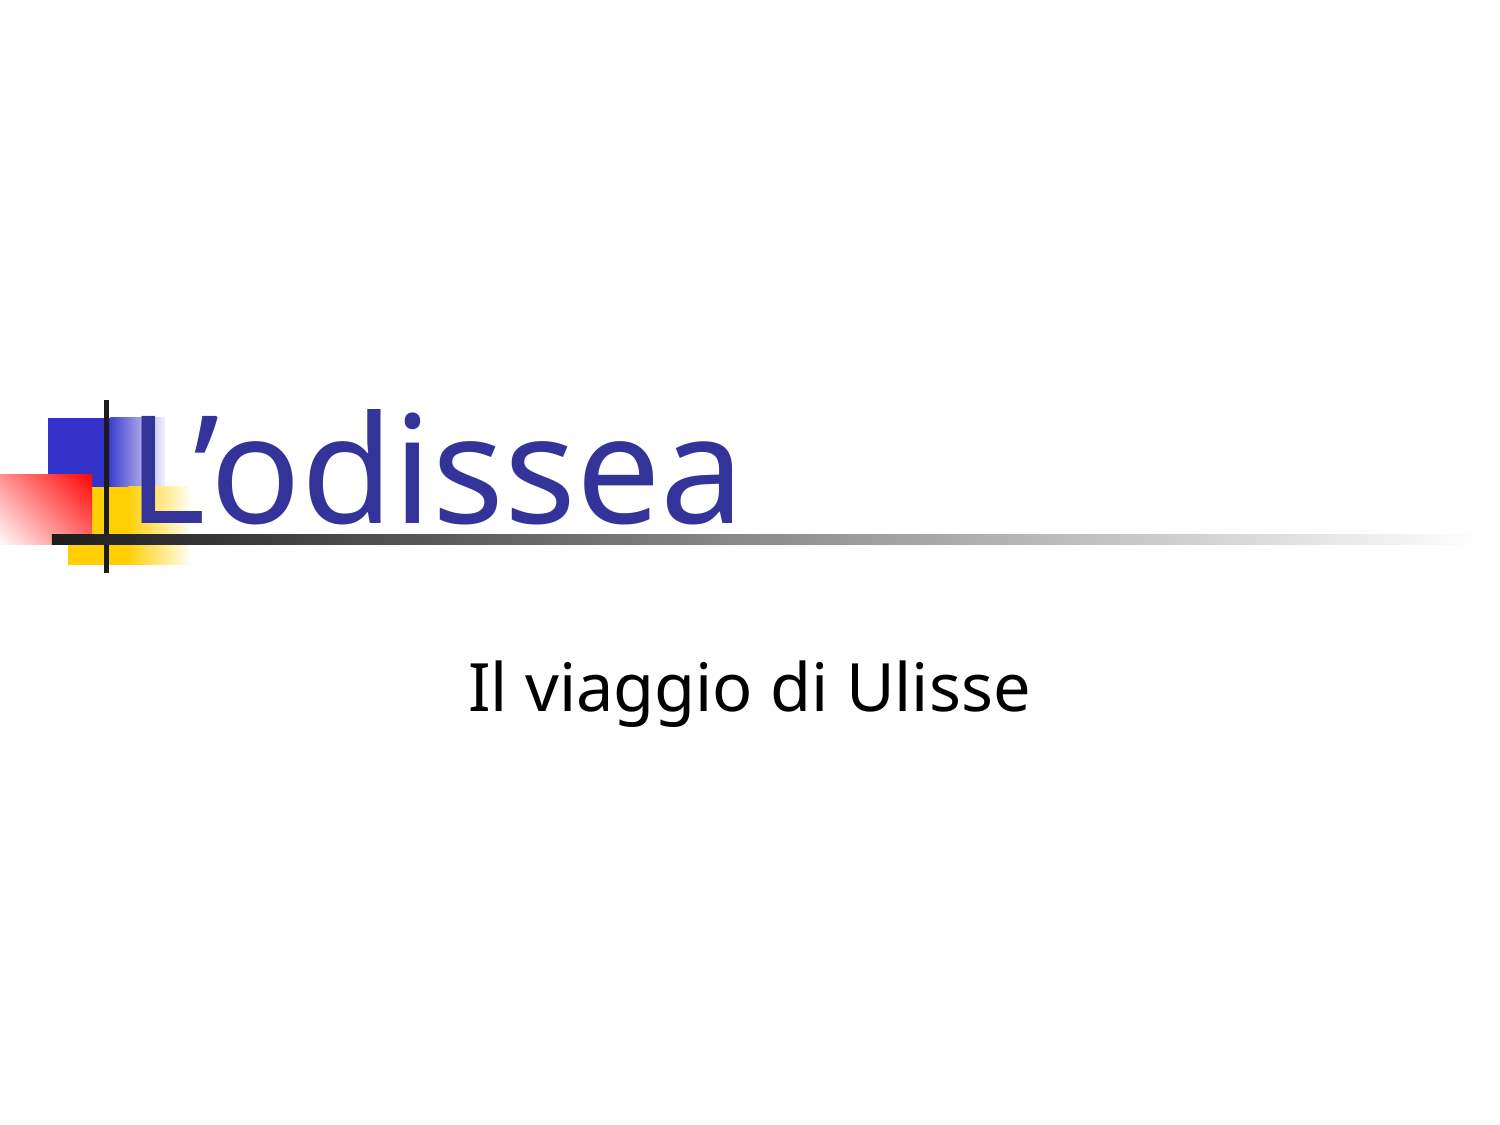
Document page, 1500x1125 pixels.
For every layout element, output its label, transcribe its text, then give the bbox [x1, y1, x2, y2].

subtitle Il viaggio di Ulisse [225, 637, 1276, 925]
title L’odissea [112, 326, 1388, 562]
